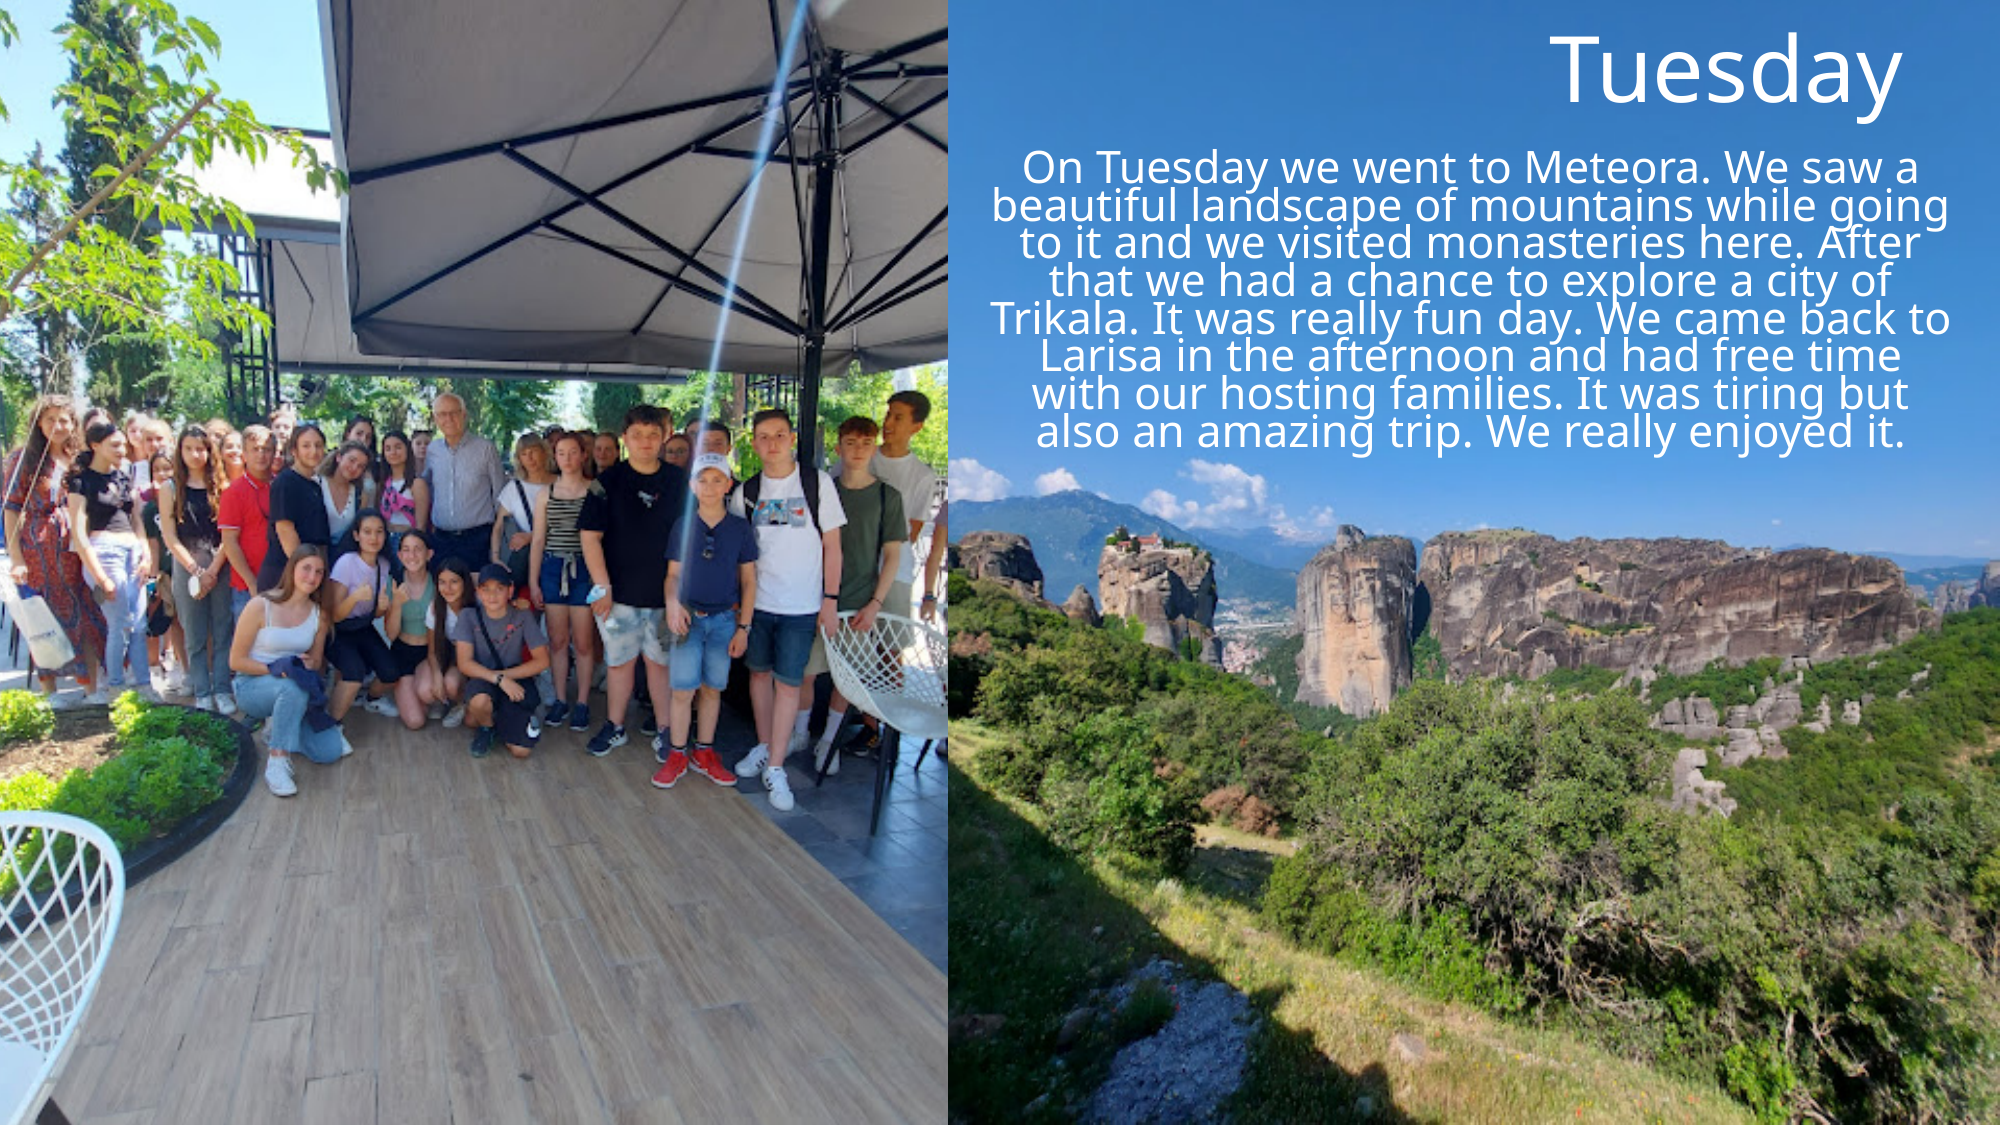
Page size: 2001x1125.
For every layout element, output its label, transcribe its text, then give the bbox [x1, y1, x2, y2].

list On Tuesday we went to Meteora. We saw a beautiful landscape of mountains while going to it and we visited monasteries here. After that we had a chance to explore a city of Trikala. It was really fun day. We came back to Larisa in the afternoon and had free time with our hosting families. It was tiring but also an amazing trip. We really enjoyed it. [975, 146, 1968, 494]
title Tuesday [1534, 9, 2000, 136]
picture [0, 0, 2000, 1125]
